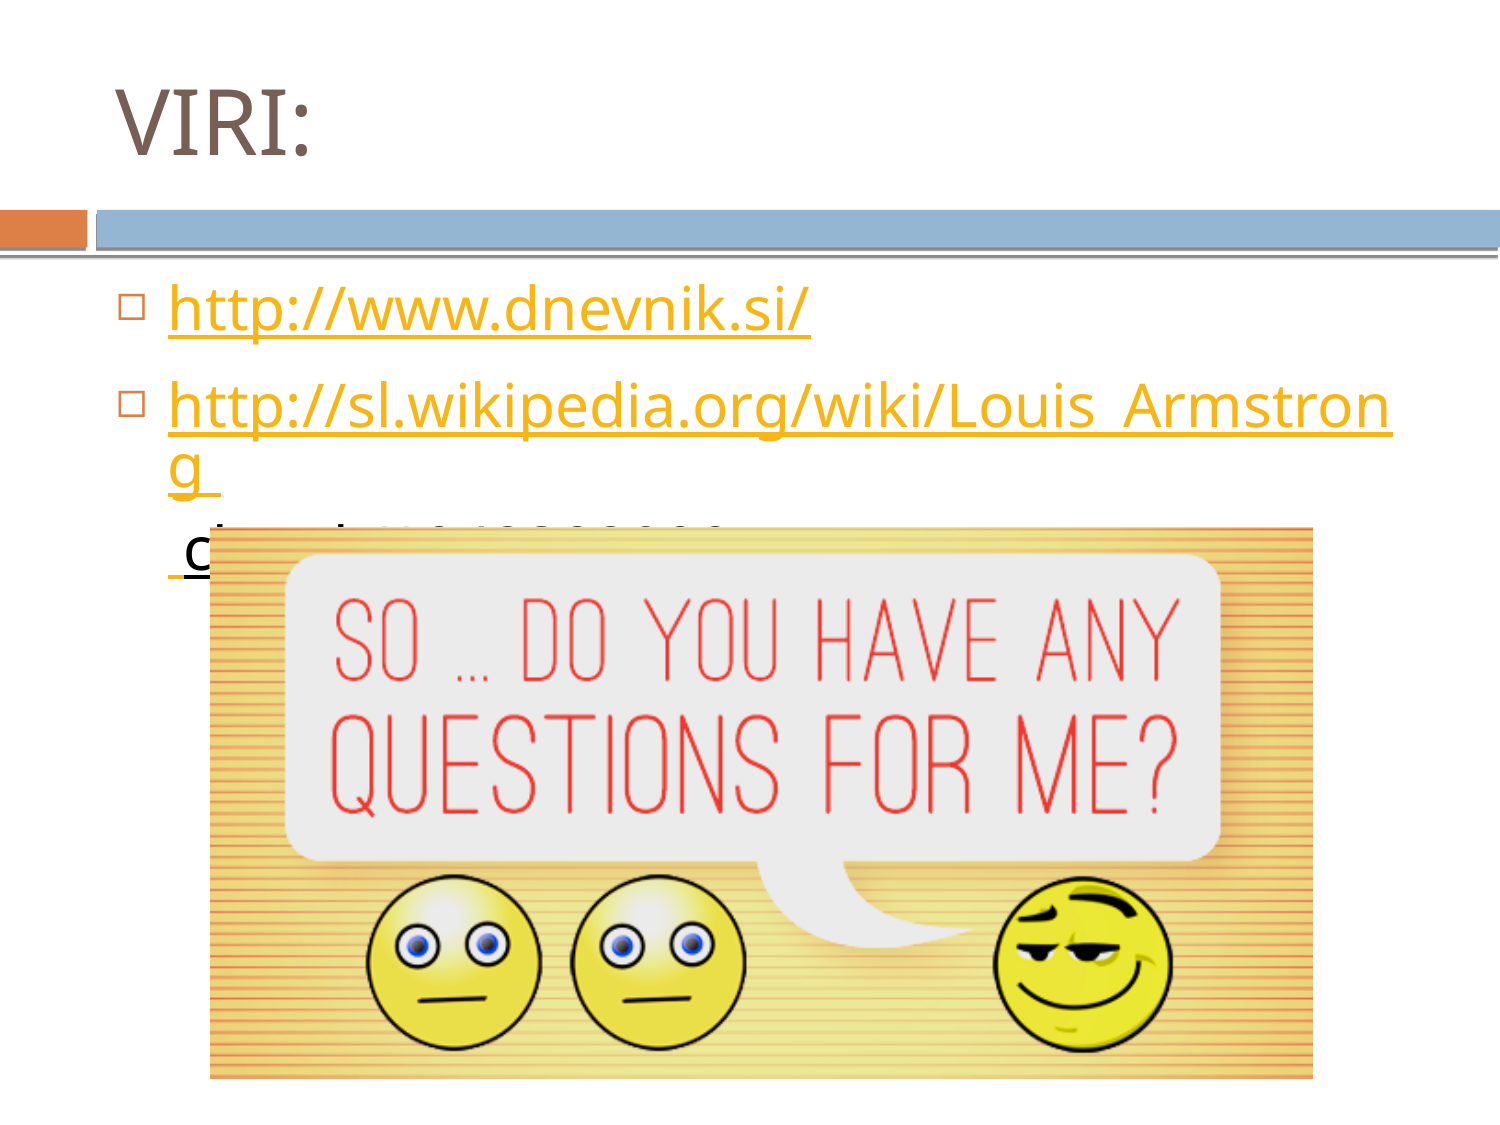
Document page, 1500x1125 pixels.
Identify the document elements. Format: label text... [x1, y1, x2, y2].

picture [210, 527, 1313, 1079]
list http://www.dnevnik.si/ http://sl.wikipedia.org/wiki/Louis_Armstrong clanek/1042302900 [100, 262, 1438, 1000]
title VIRI: [100, 37, 1438, 200]
